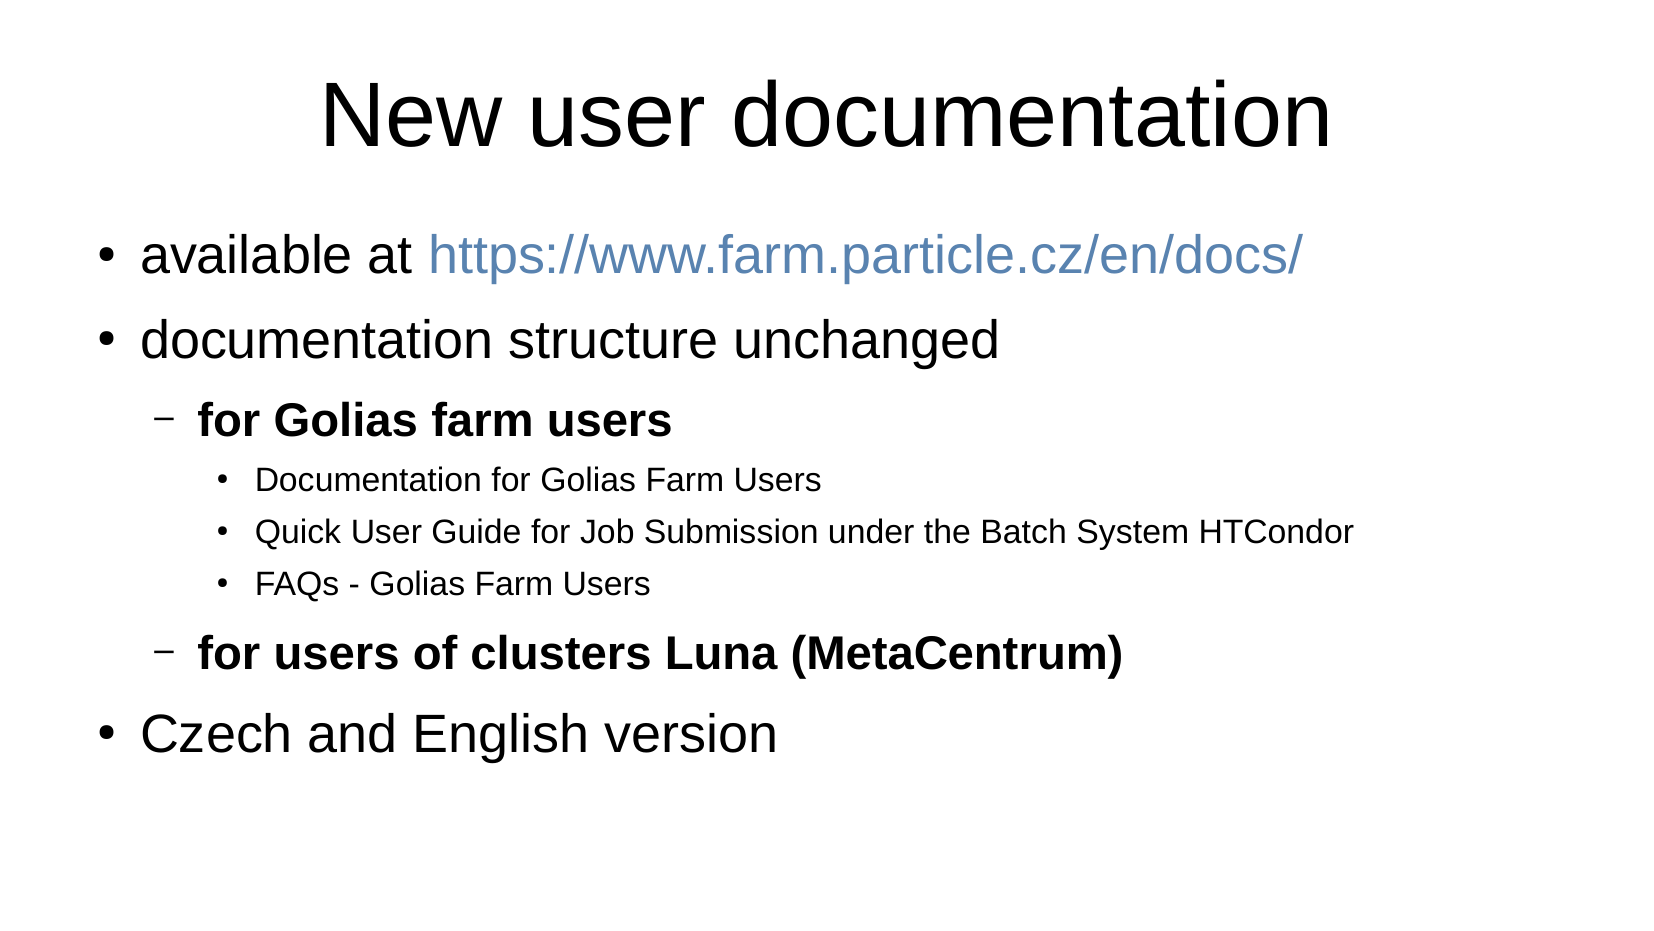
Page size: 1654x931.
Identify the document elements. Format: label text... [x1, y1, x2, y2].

title New user documentation [82, 37, 1571, 193]
list available at https://www.farm.particle.cz/en/docs/ documentation structure unchanged for Golias farm users Documentation for Golias Farm Users Quick User Guide for Job Submission under the Batch System HTCondor FAQs - Golias Farm Users for users of clusters Luna (MetaCentrum) Czech and English version [82, 225, 1571, 765]
